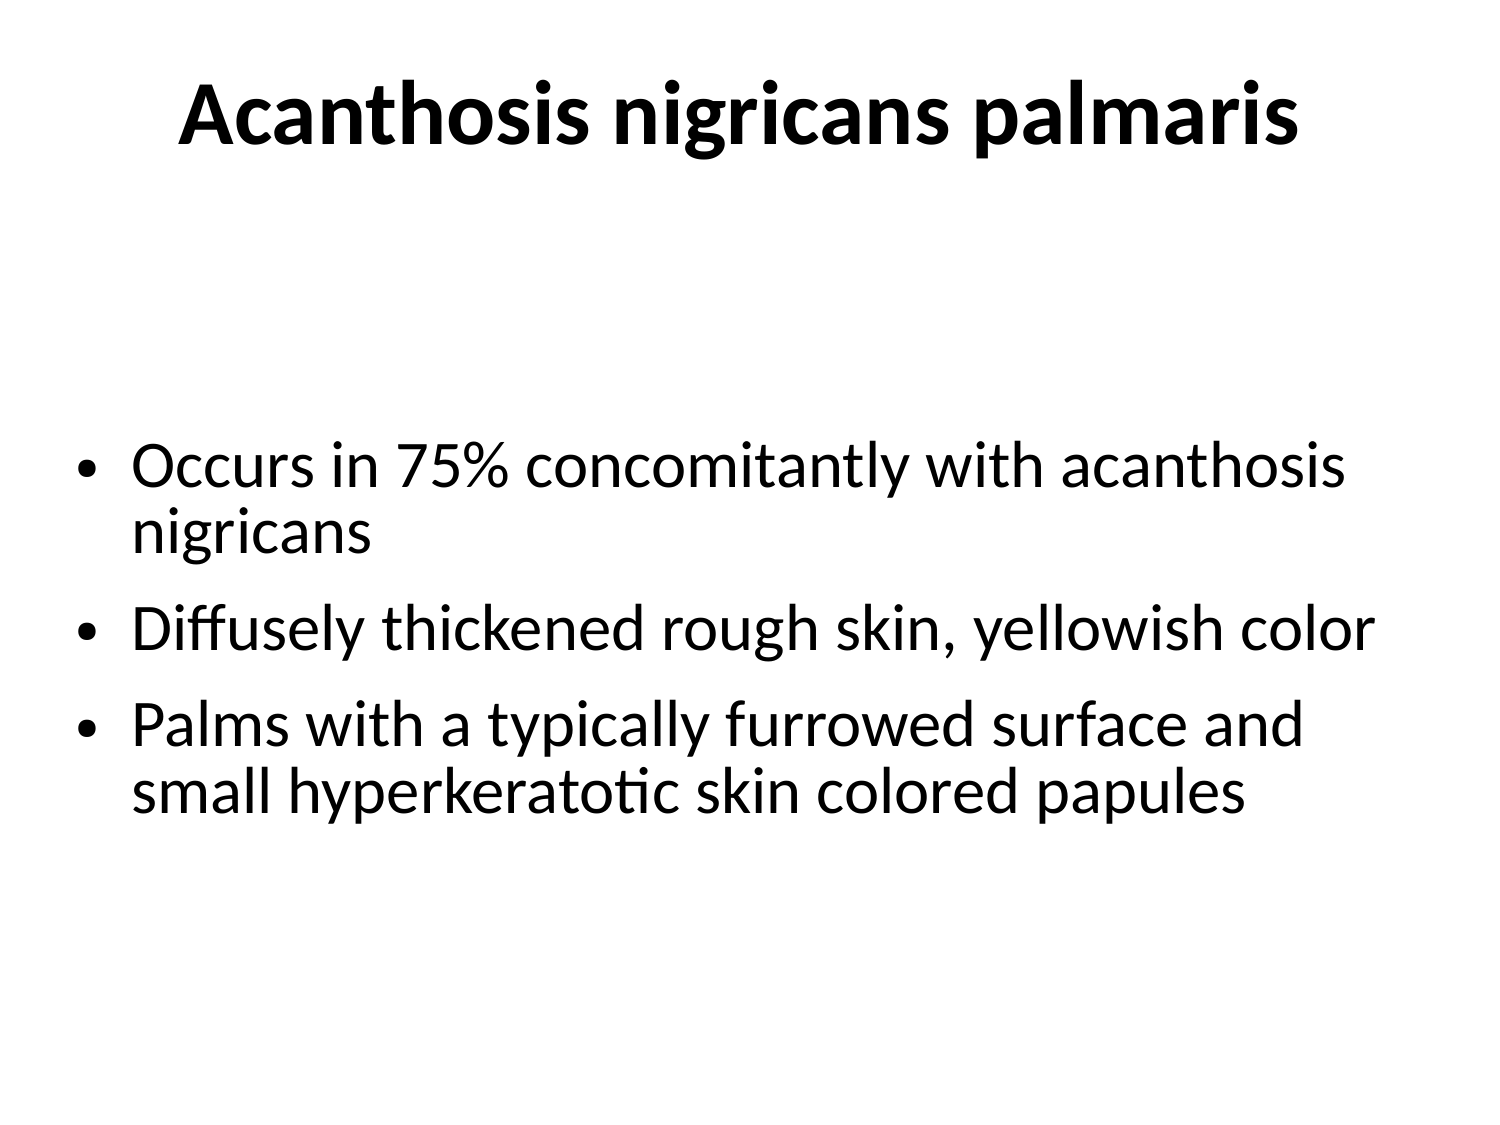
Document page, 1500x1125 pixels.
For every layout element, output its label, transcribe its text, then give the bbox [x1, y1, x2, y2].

title Acanthosis nigricans palmaris [75, 45, 1425, 233]
subtitle Occurs in 75% concomitantly with acanthosis nigricans Diffusely thickened rough skin, yellowish color Palms with a typically furrowed surface and small hyperkeratotic skin colored papules [75, 262, 1425, 1005]
